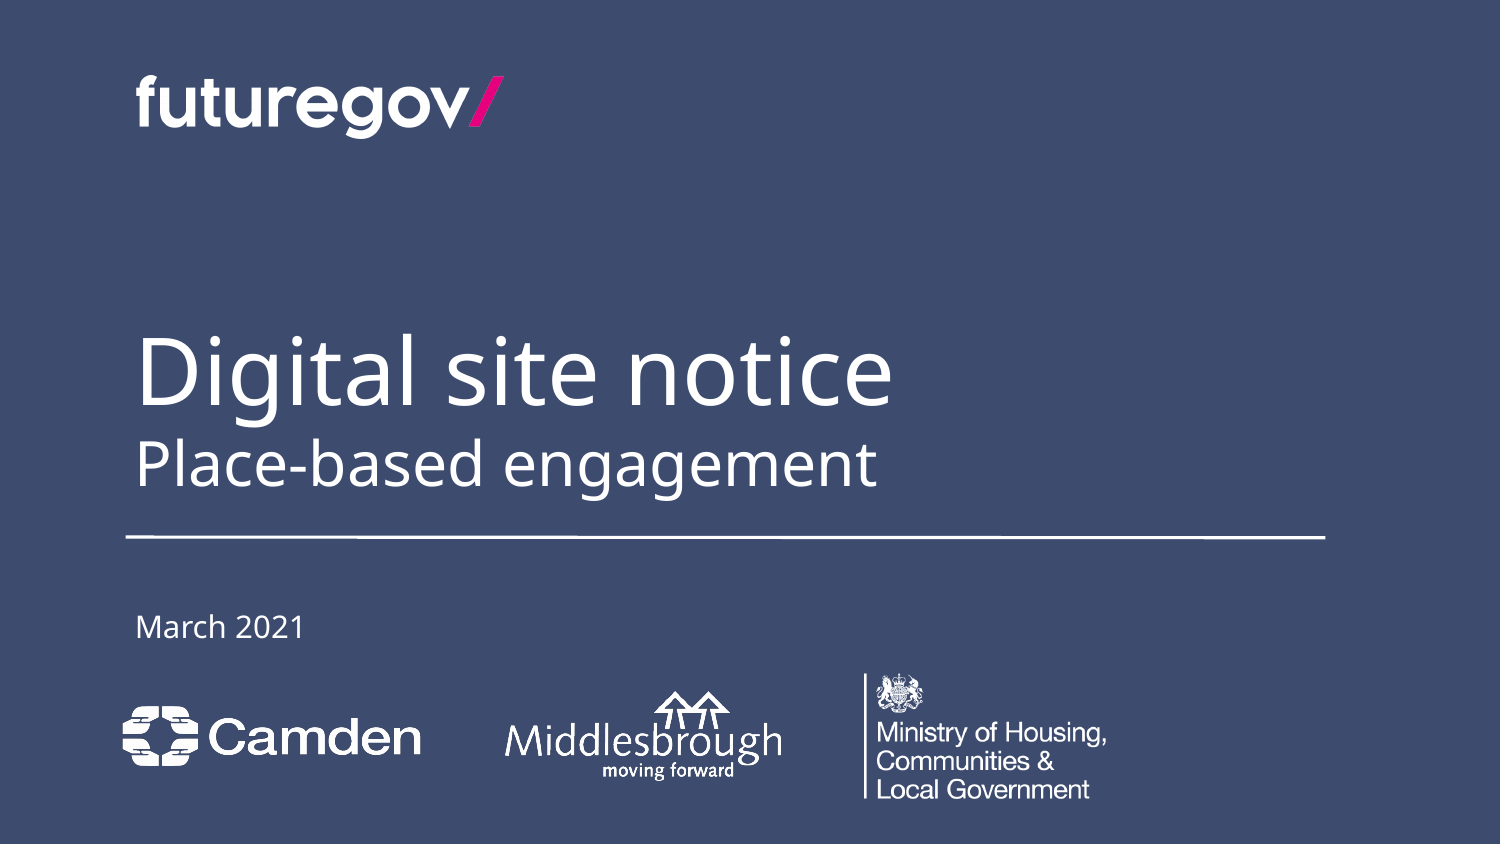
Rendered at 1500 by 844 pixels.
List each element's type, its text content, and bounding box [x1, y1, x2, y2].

picture [864, 673, 1106, 799]
picture [505, 691, 781, 781]
list March 2021 [119, 592, 1382, 747]
picture [119, 706, 422, 766]
picture [136, 75, 504, 139]
title Digital site notice Place-based engagement [119, 327, 1088, 483]
